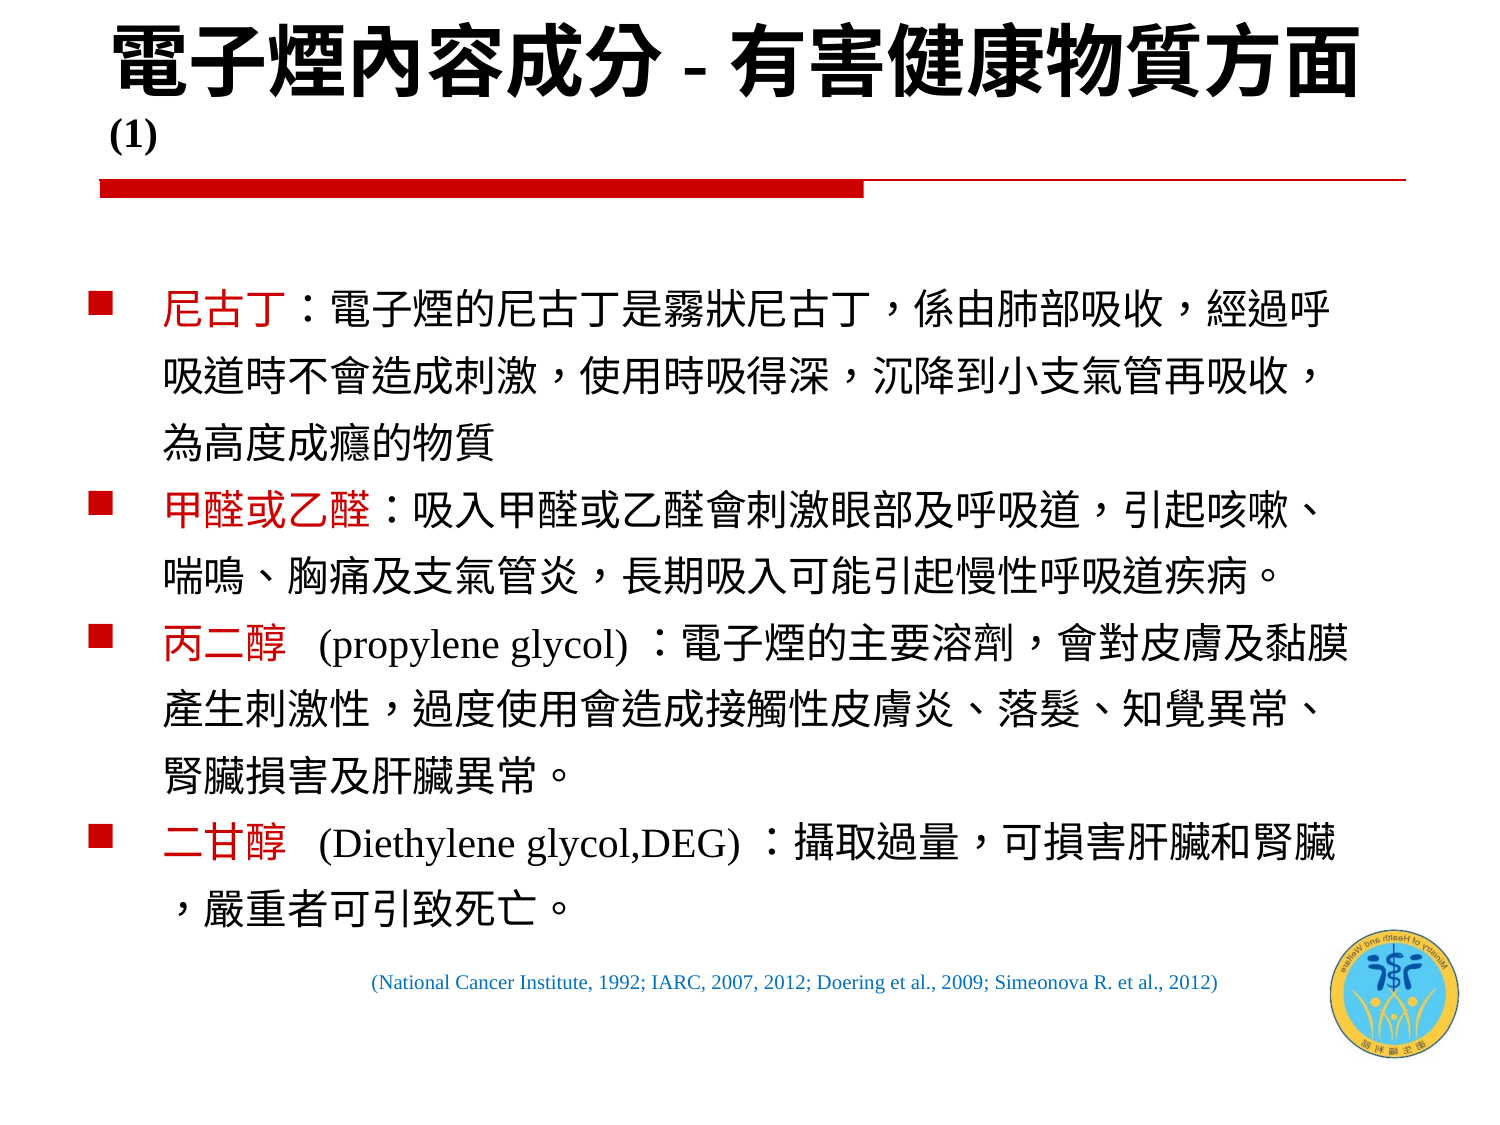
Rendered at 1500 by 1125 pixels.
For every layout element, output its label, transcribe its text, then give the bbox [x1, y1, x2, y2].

picture [1324, 927, 1468, 1062]
list 尼古丁：電子煙的尼古丁是霧狀尼古丁，係由肺部吸收，經過呼吸道時不會造成刺激，使用時吸得深，沉降到小支氣管再吸收，為高度成癮的物質 甲醛或乙醛：吸入甲醛或乙醛會刺激眼部及呼吸道，引起咳嗽、喘鳴、胸痛及支氣管炎，長期吸入可能引起慢性呼吸道疾病。 丙二醇 (propylene glycol)：電子煙的主要溶劑，會對皮膚及黏膜產生刺激性，過度使用會造成接觸性皮膚炎、落髮、知覺異常、腎臟損害及肝臟異常。 二甘醇 (Diethylene glycol,DEG)：攝取過量，可損害肝臟和腎臟，嚴重者可引致死亡。 (National Cancer Institute, 1992; IARC, 2007, 2012; Doering et al., 2009; Simeonova R. et al., 2012) [70, 259, 1383, 1024]
title 電子煙內容成分-有害健康物質方面 (1) [94, 50, 1407, 164]
